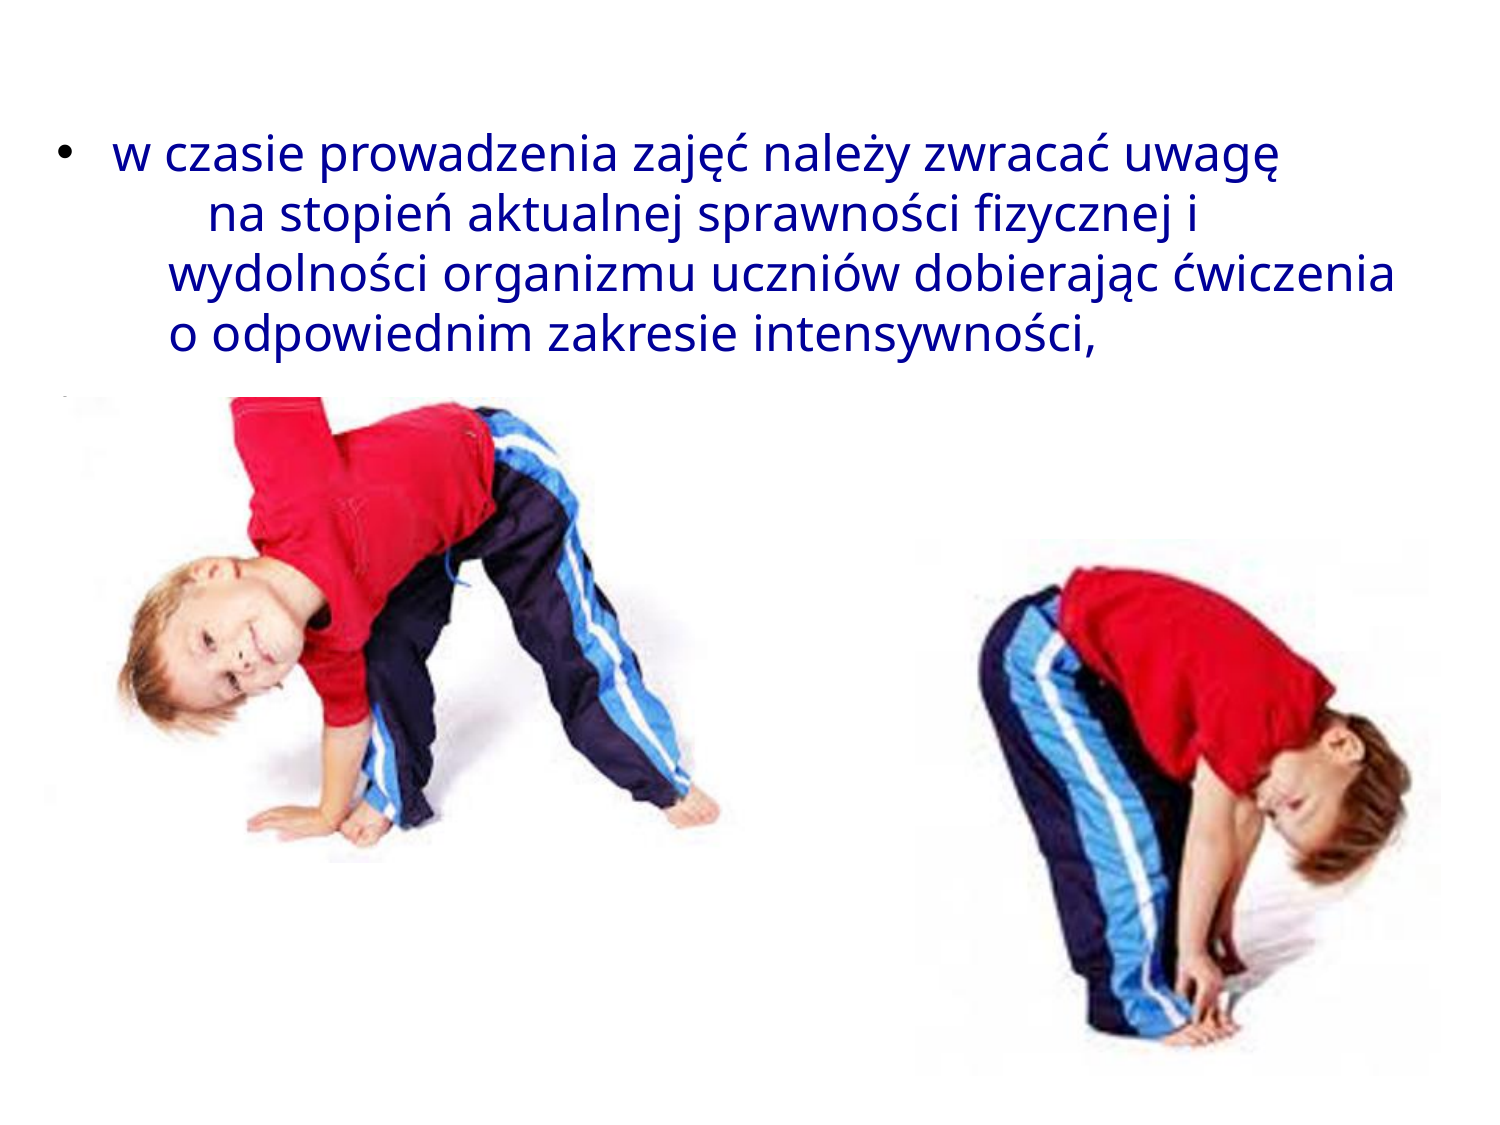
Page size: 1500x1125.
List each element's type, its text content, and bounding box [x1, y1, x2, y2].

picture [44, 397, 745, 863]
picture [915, 539, 1441, 1076]
list w czasie prowadzenia zajęć należy zwracać uwagę na stopień aktualnej sprawności fizycznej i wydolności organizmu uczniów dobierając ćwiczenia o odpowiednim zakresie intensywności, [41, 113, 1427, 857]
